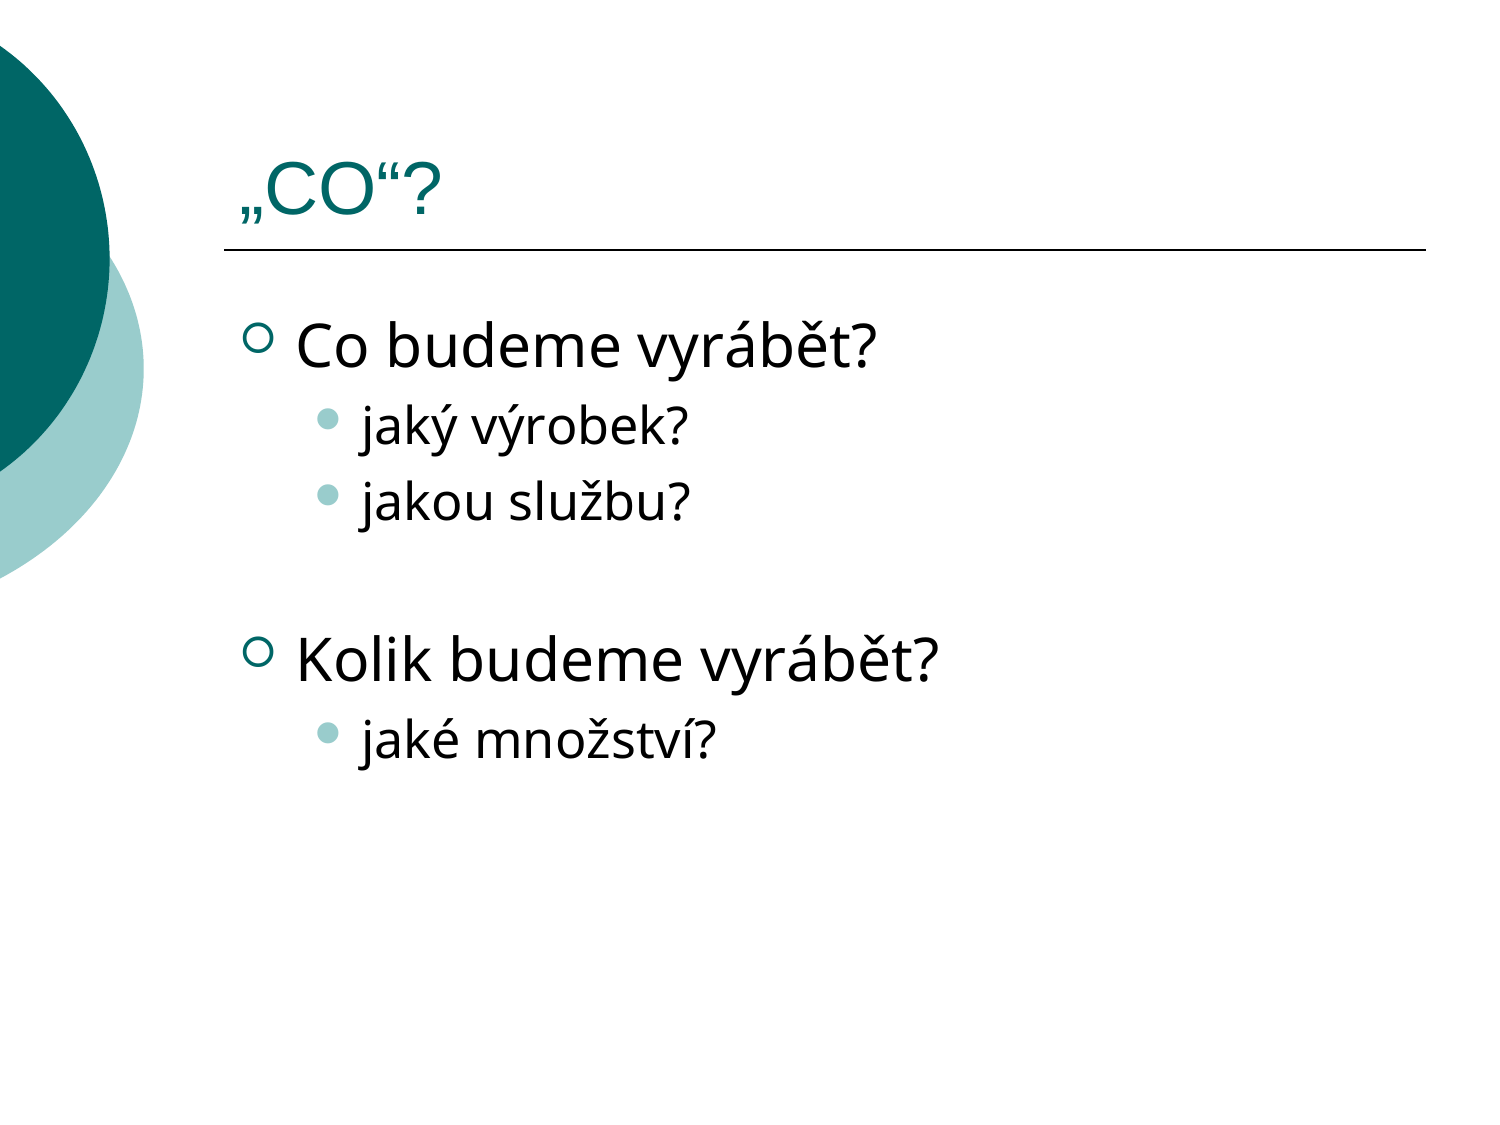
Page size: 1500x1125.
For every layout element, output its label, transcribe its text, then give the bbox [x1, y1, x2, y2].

title „CO“? [224, 49, 1425, 237]
list Co budeme vyrábět? jaký výrobek? jakou službu? Kolik budeme vyrábět? jaké množství? [224, 299, 1425, 975]
